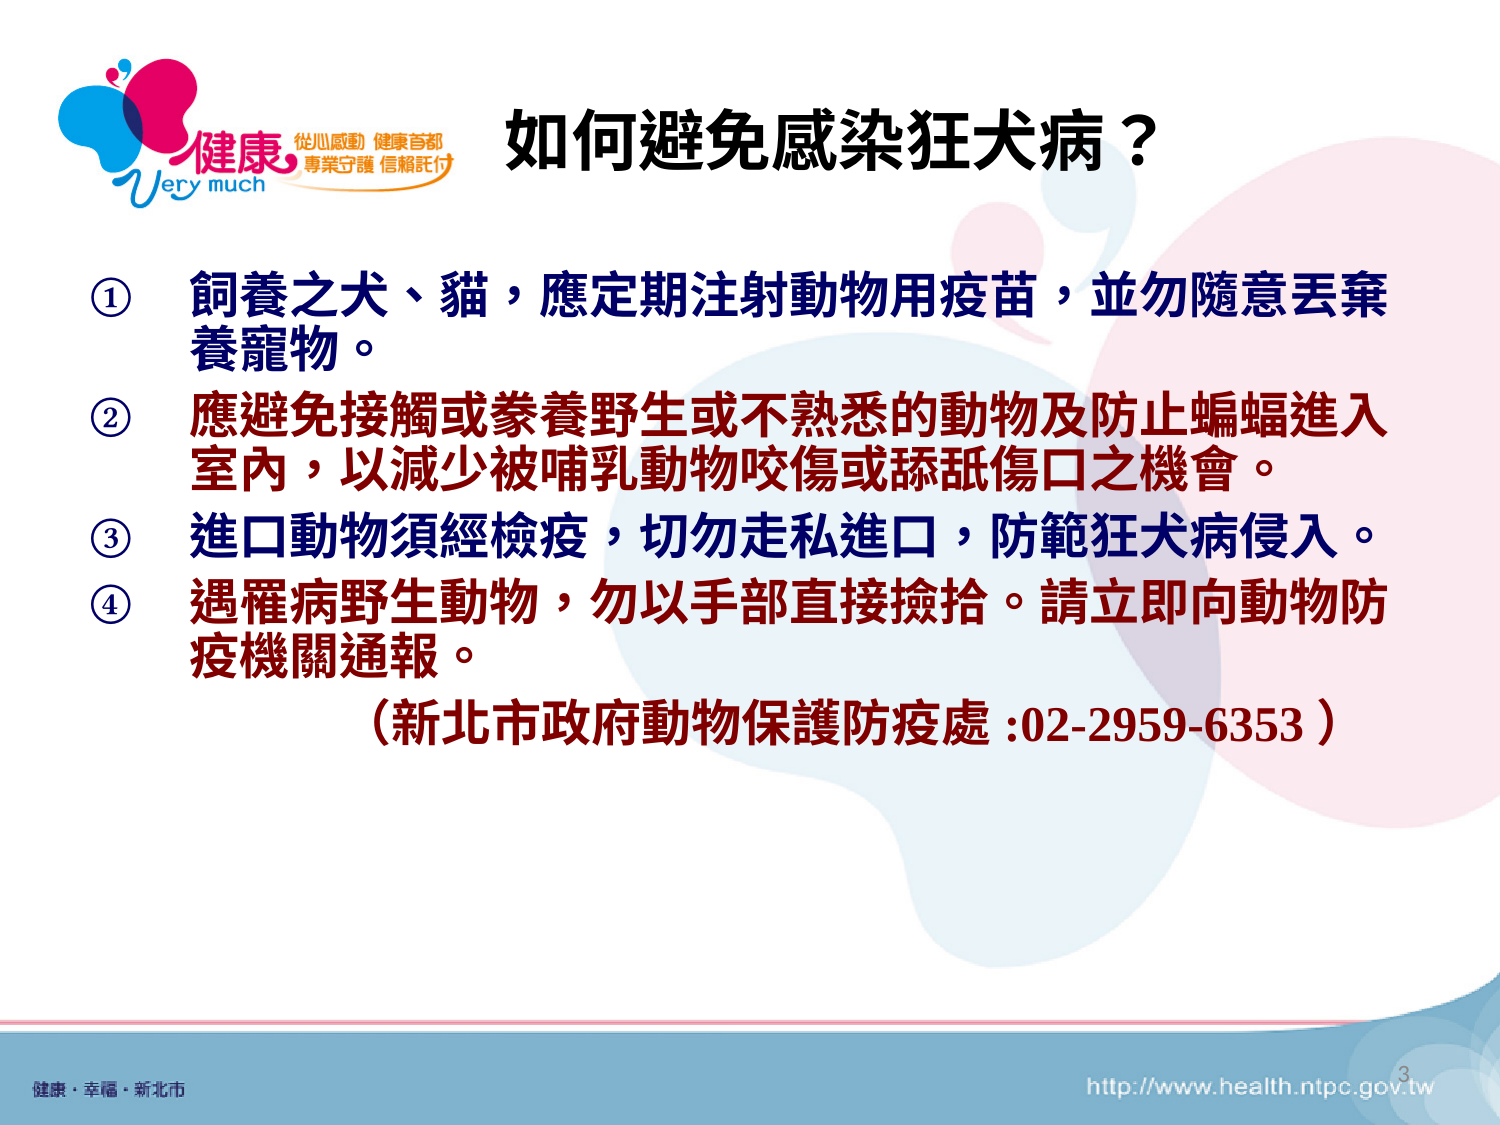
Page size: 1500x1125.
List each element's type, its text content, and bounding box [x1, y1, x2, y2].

list 飼養之犬、貓，應定期注射動物用疫苗，並勿隨意丟棄養寵物。 應避免接觸或豢養野生或不熟悉的動物及防止蝙蝠進入室內，以減少被哺乳動物咬傷或舔舐傷口之機會。 進口動物須經檢疫，切勿走私進口，防範狂犬病侵入。 遇罹病野生動物，勿以手部直接撿拾。請立即向動物防疫機關通報。 （新北市政府動物保護防疫處:02-2959-6353） [75, 262, 1426, 1005]
picture [0, 0, 1500, 1125]
title 如何避免感染狂犬病？ [490, 45, 1425, 233]
